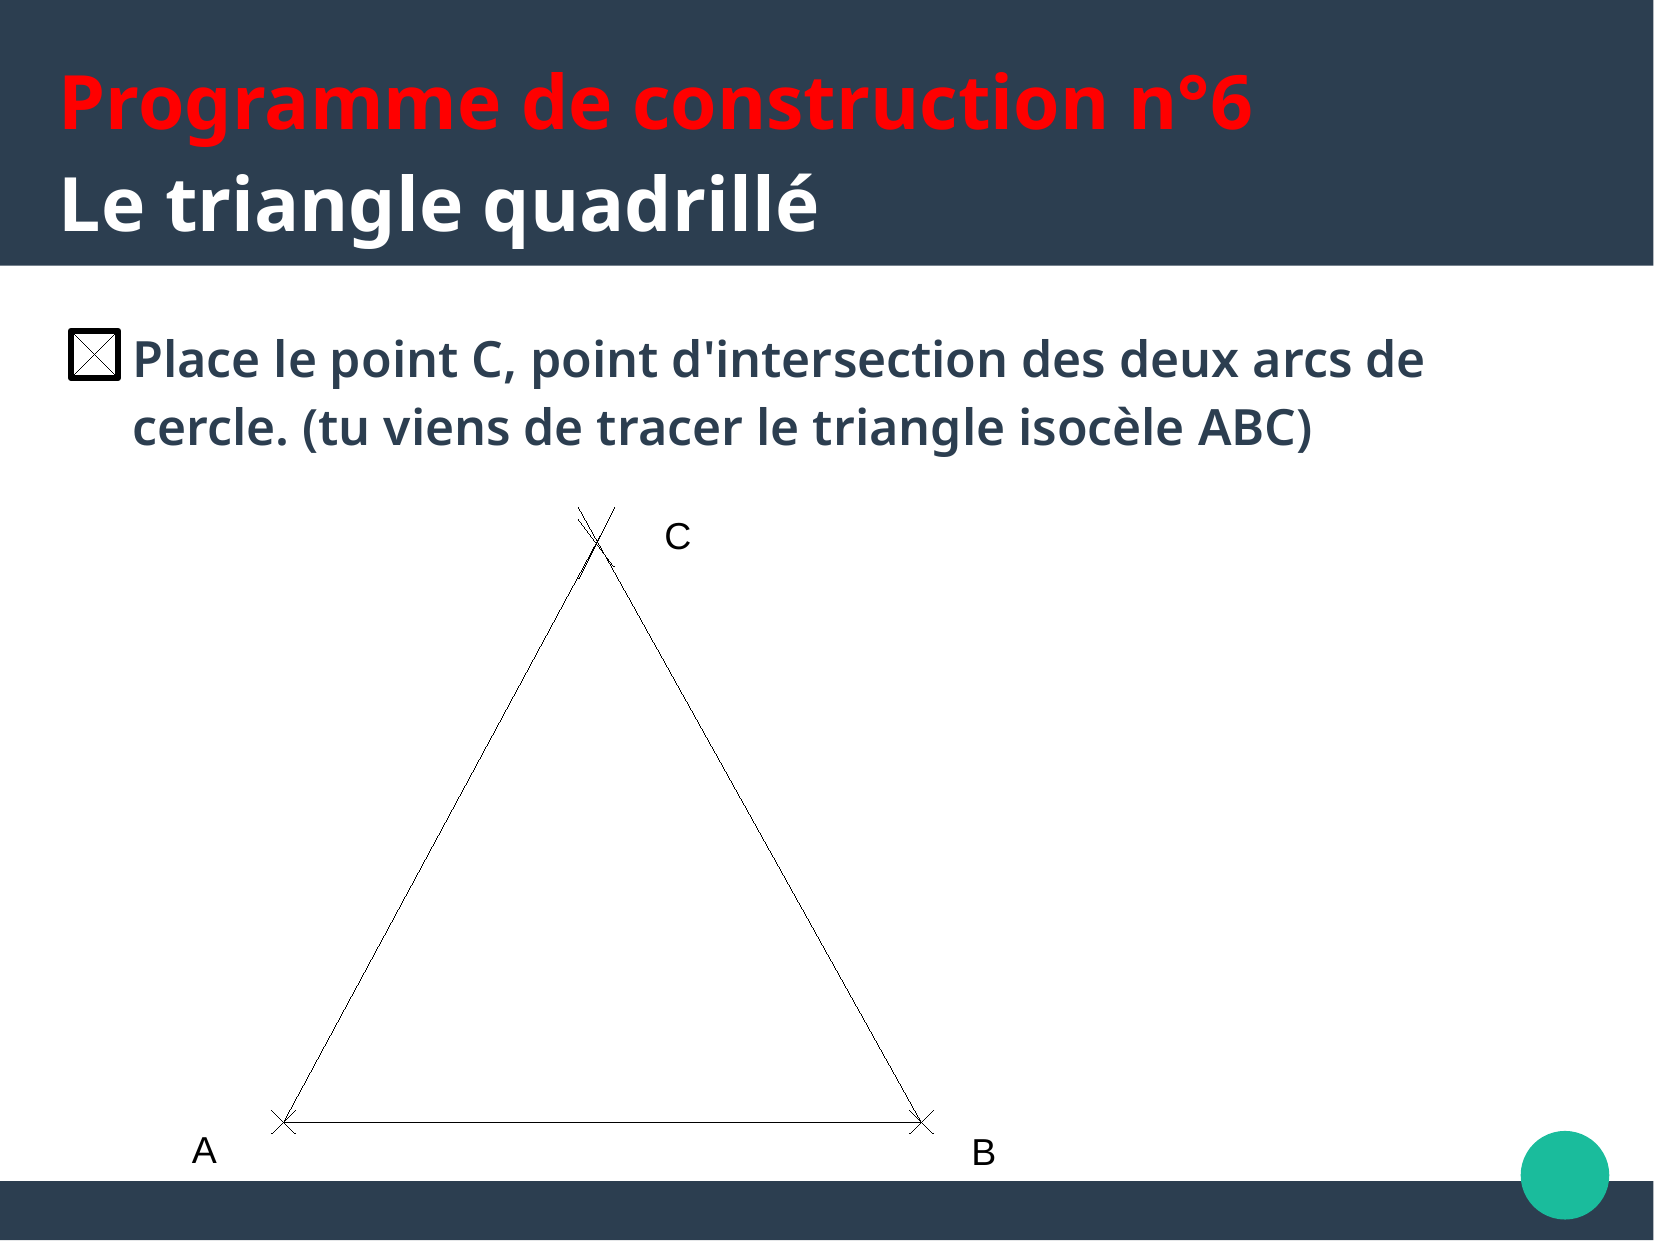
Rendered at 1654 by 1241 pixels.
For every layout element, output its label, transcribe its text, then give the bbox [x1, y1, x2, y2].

text_box A [177, 1122, 249, 1179]
text_box Place le point C, point d'intersection des deux arcs de cercle. (tu viens de tracer le triangle isocèle ABC) [61, 323, 1595, 402]
list [59, 324, 1595, 1152]
title Programme de construction n°6 Le triangle quadrillé [59, 49, 1595, 207]
text_box C [649, 507, 721, 567]
text_box B [956, 1124, 1028, 1182]
